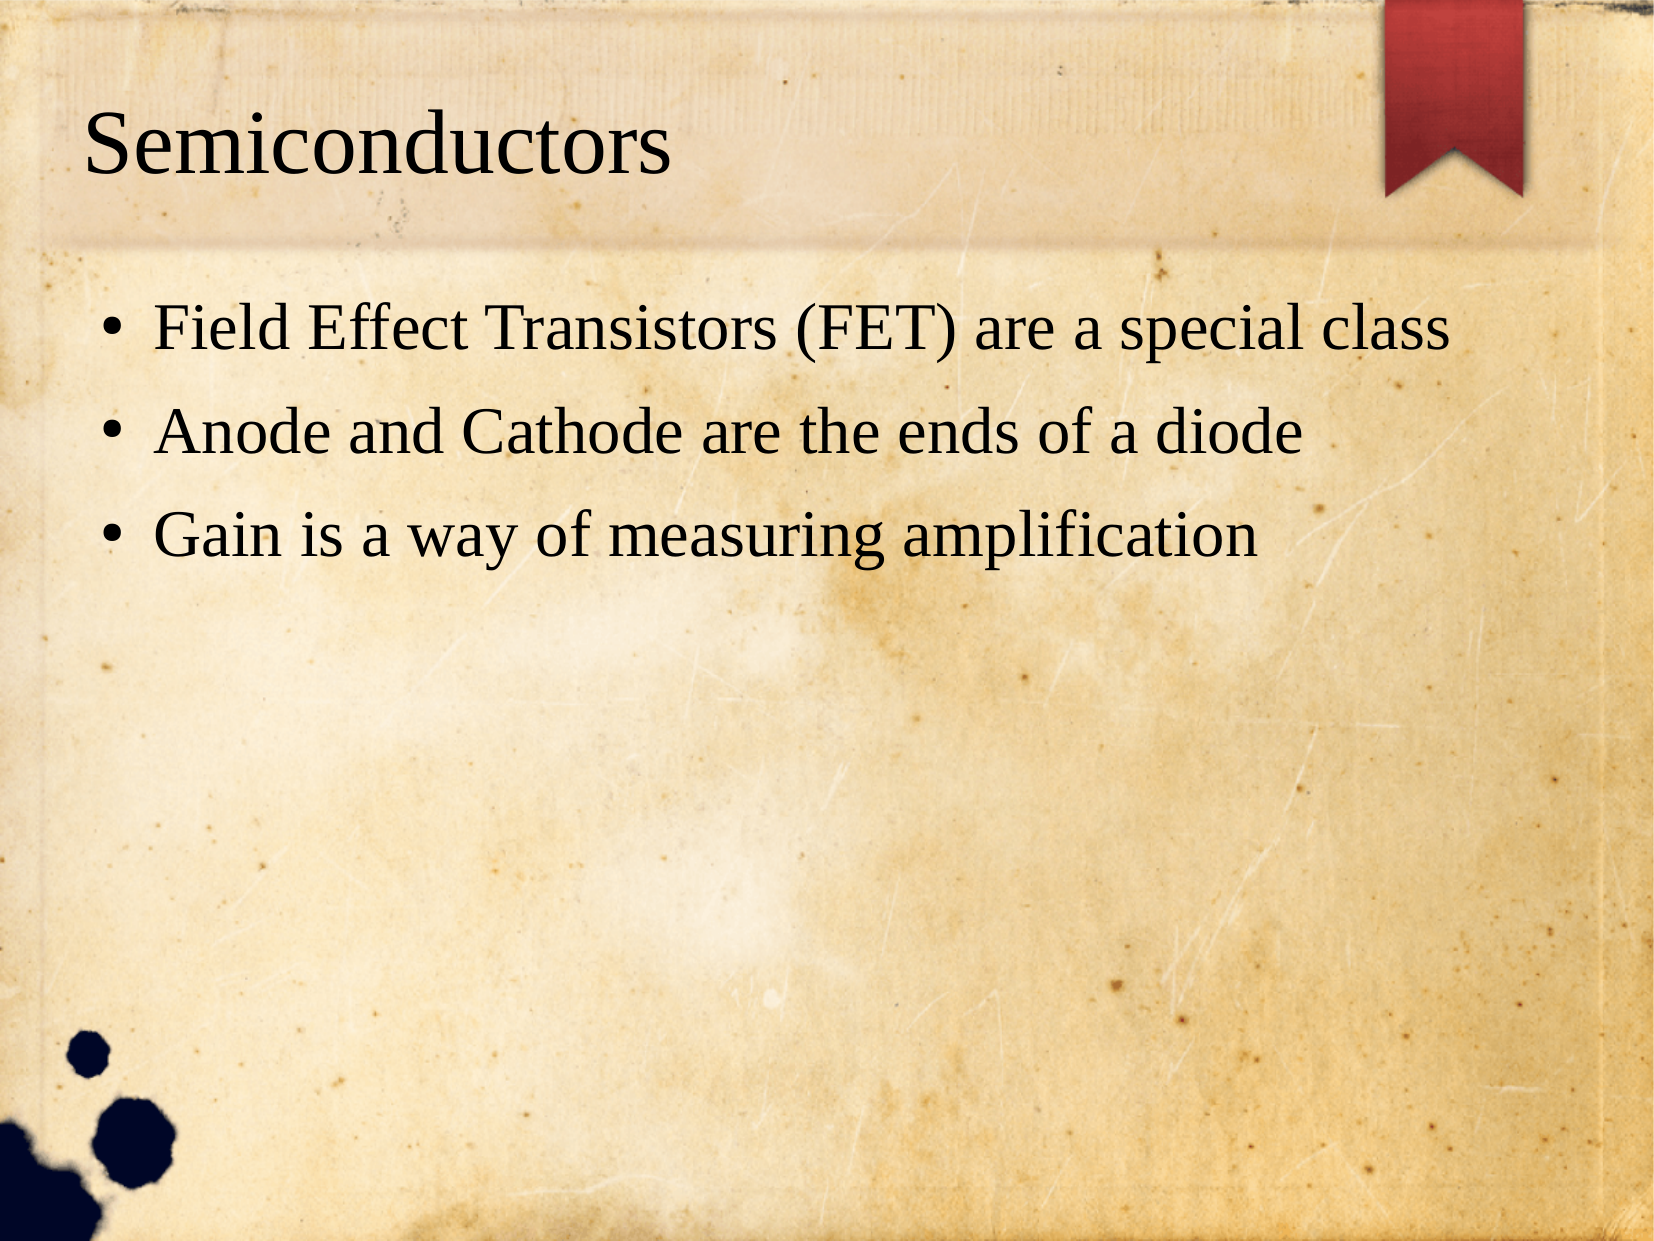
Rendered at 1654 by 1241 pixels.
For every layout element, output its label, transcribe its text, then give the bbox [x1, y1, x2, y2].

list Field Effect Transistors (FET) are a special class Anode and Cathode are the ends of a diode Gain is a way of measuring amplification [82, 290, 1538, 1010]
title Semiconductors [82, 49, 1347, 237]
picture [0, 0, 1654, 1241]
